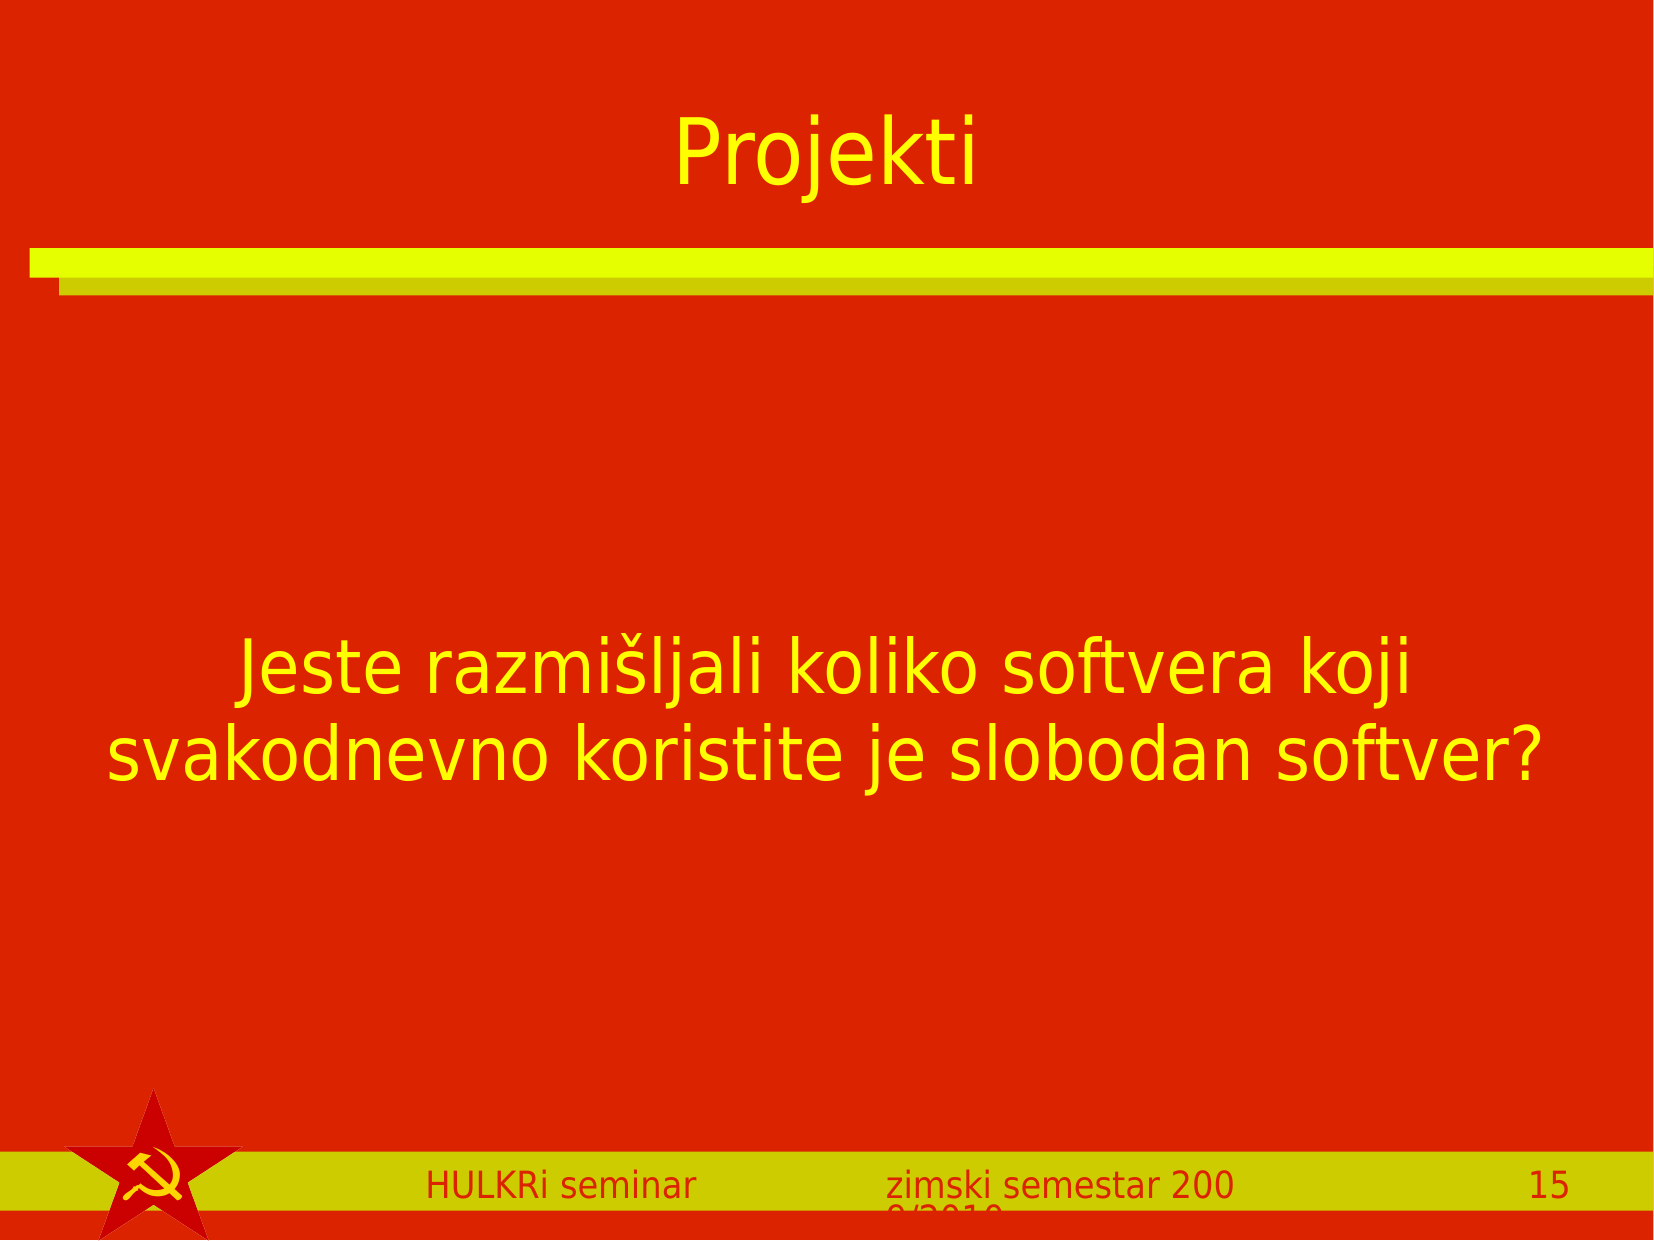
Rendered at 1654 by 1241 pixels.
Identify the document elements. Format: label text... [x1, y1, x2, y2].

subtitle Jeste razmišljali koliko softvera koji svakodnevno koristite je slobodan softver? [82, 309, 1571, 1114]
picture [64, 1088, 243, 1241]
title Projekti [82, 56, 1571, 250]
